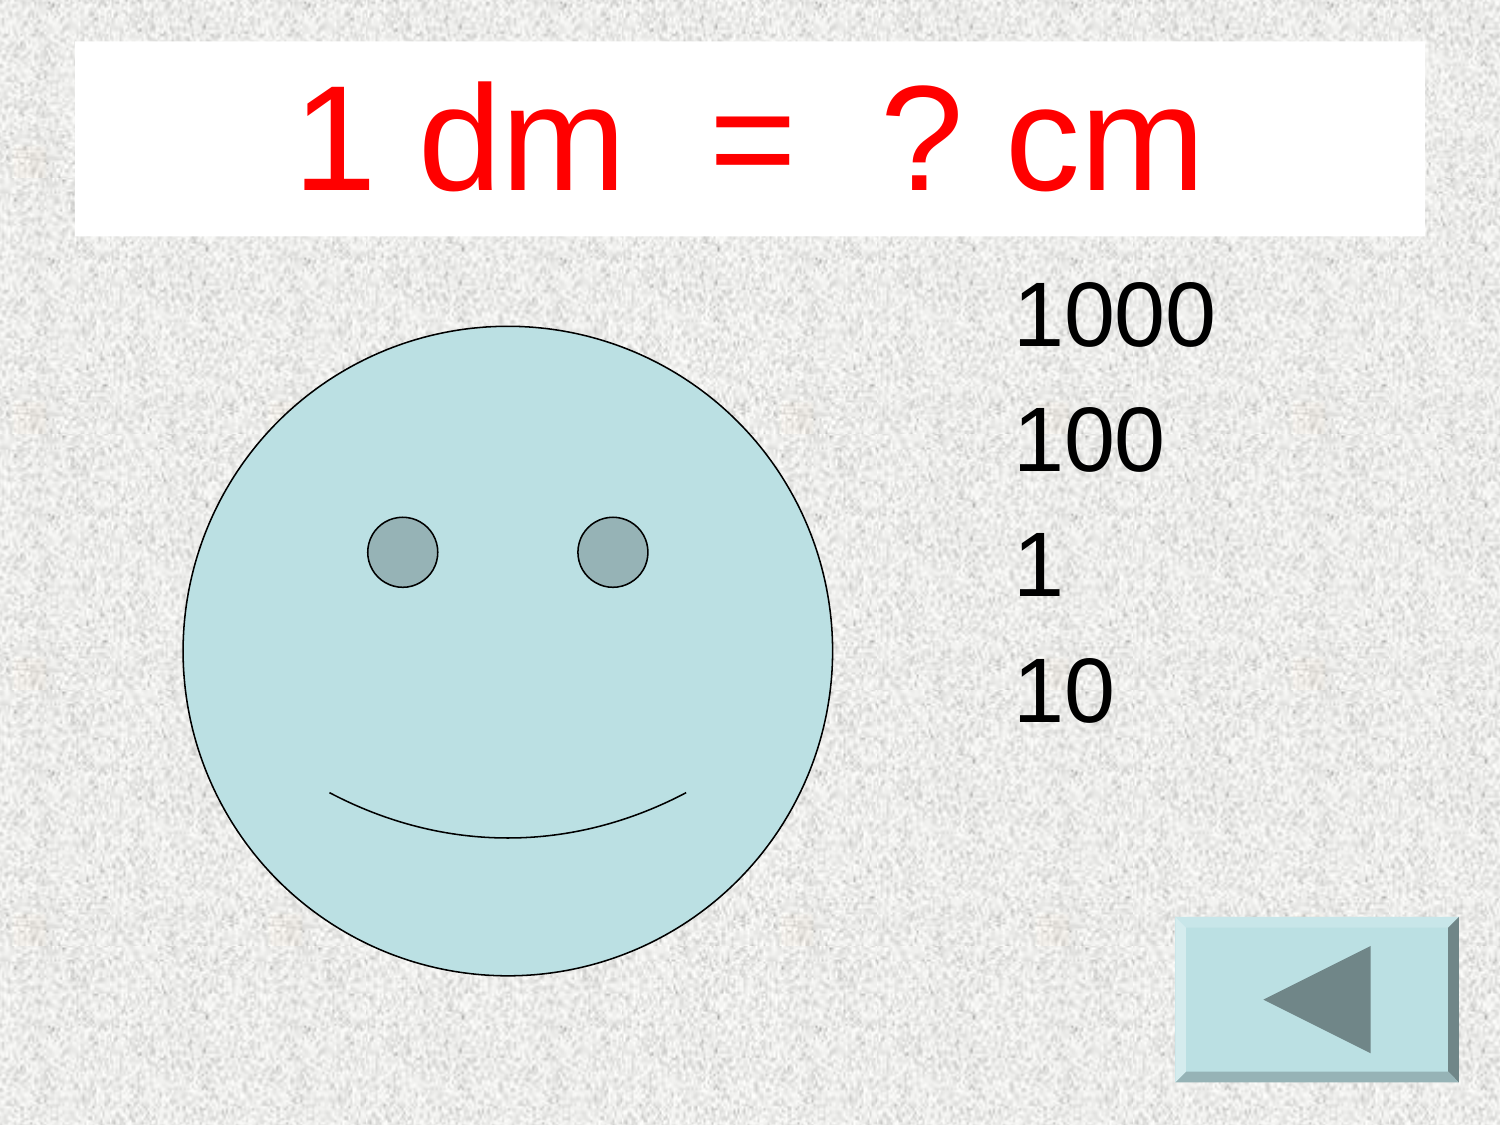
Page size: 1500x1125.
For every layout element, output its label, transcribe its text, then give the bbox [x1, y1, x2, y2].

text_box [183, 326, 833, 976]
text_box [1176, 916, 1459, 1083]
list 1000 100 1 10 [998, 255, 1258, 998]
picture [0, 0, 1500, 1125]
title 1 dm = ? cm [75, 41, 1426, 237]
